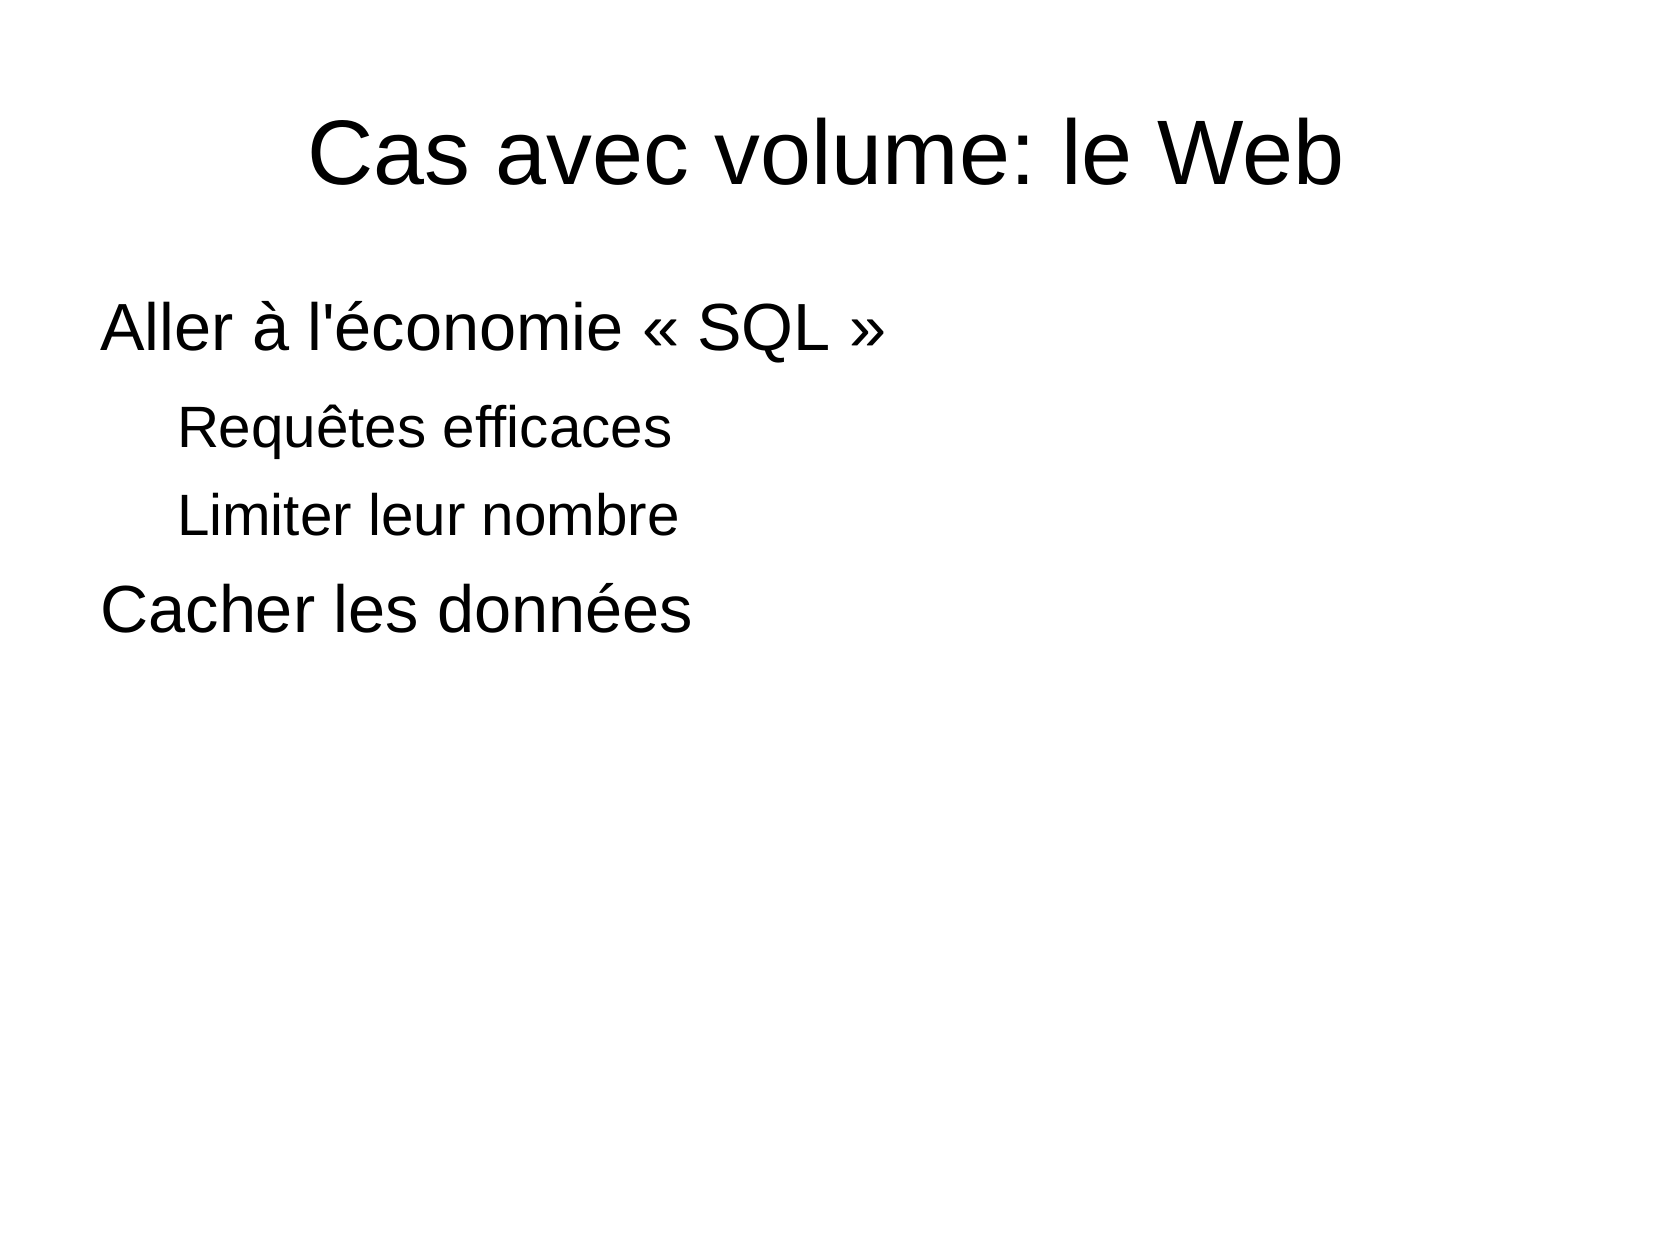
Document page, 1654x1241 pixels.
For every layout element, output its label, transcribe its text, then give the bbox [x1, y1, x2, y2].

list Aller à l'économie « SQL » Requêtes efficaces Limiter leur nombre Cacher les données [82, 290, 1571, 1094]
title Cas avec volume: le Web [82, 56, 1571, 250]
